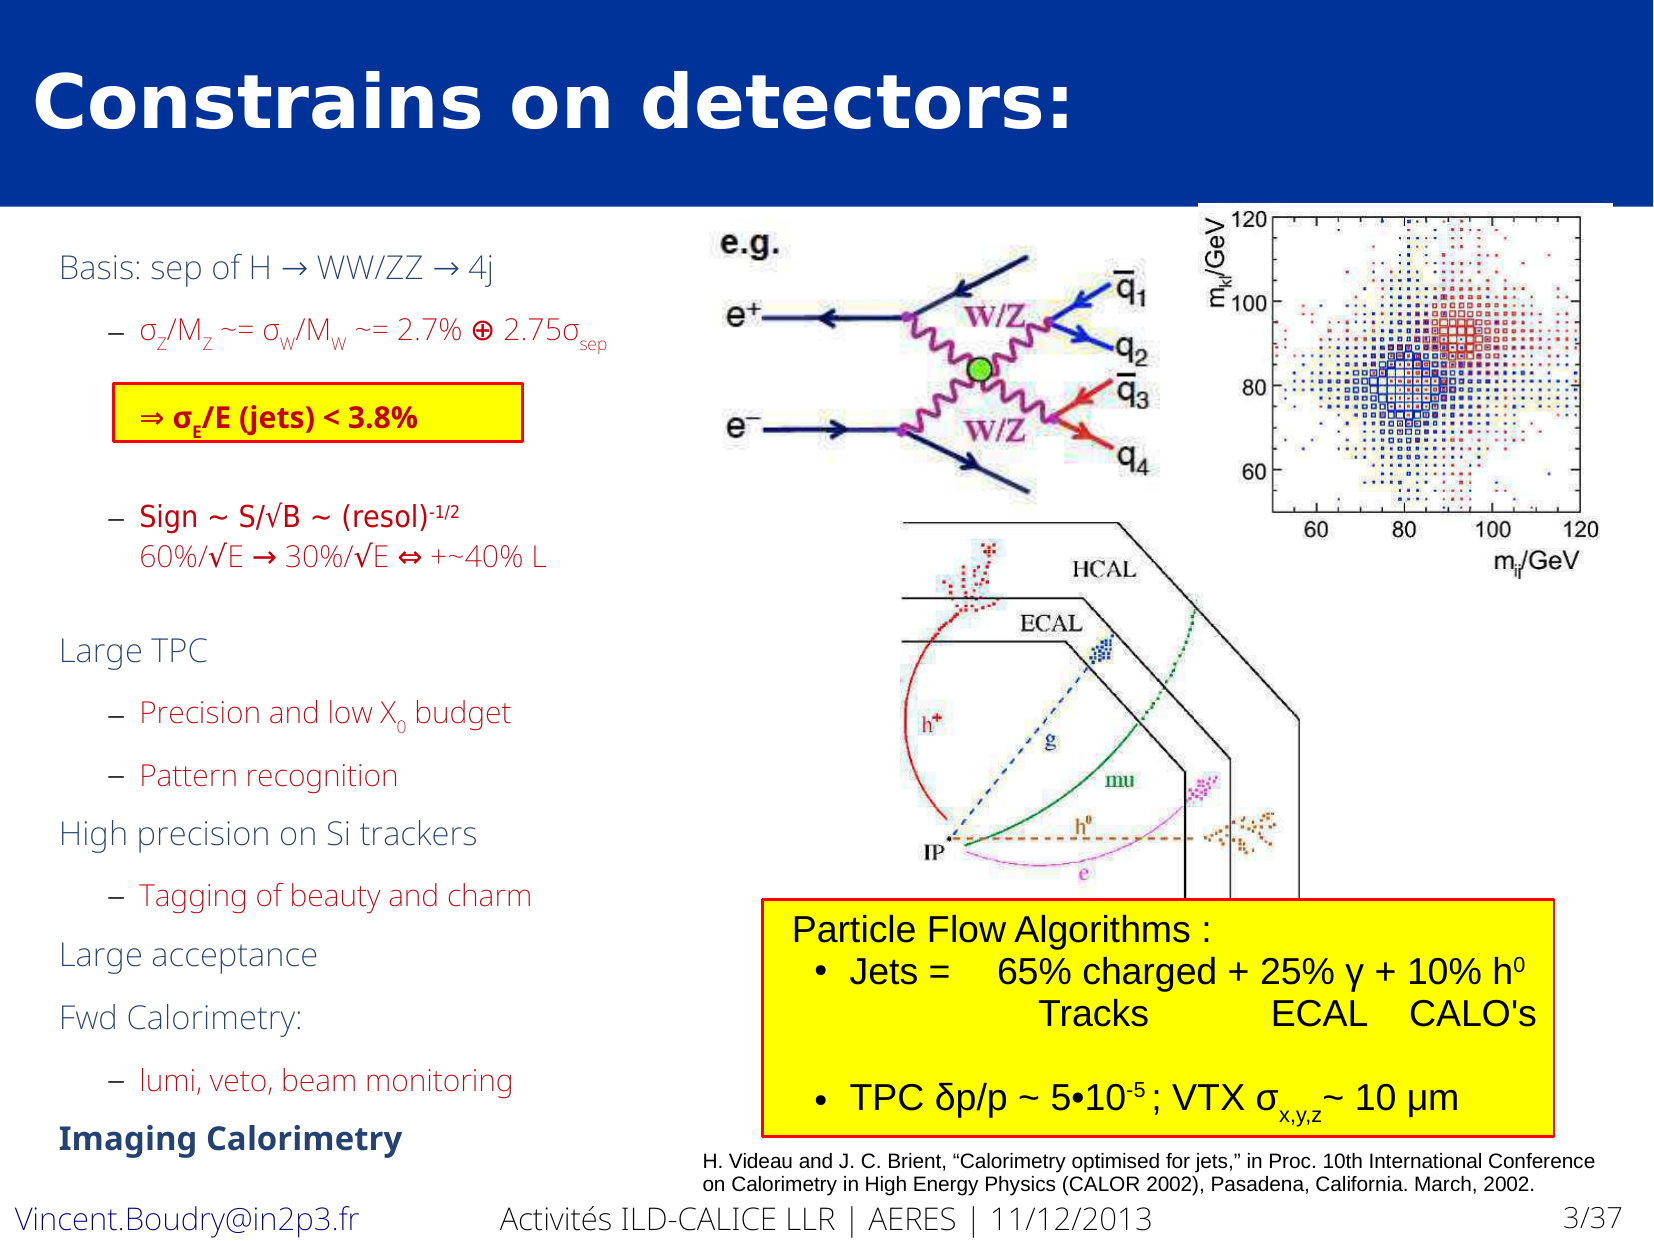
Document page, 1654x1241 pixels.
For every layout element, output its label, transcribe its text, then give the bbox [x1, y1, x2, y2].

picture [1198, 203, 1613, 579]
text_box H. Videau and J. C. Brient, “Calorimetry optimised for jets,” in Proc. 10th International Conference on Calorimetry in High Energy Physics (CALOR 2002), Pasadena, California. March, 2002. [687, 1141, 1634, 1199]
title Constrains on detectors: [32, 0, 1635, 207]
picture [709, 218, 1160, 515]
list Basis: sep of H → WW/ZZ → 4j σZ/MZ ~= σW/MW ~= 2.7% ⊕ 2.75σsep ⇒ σE/E (jets) < 3.8% Sign ~ S/√B ~ (resol)-1/2 60%/√E → 30%/√E ⇔ +~40% L Large TPC Precision and low X0 budget Pattern recognition High precision on Si trackers Tagging of beauty and charm Large acceptance Fwd Calorimetry: lumi, veto, beam monitoring Imaging Calorimetry [59, 243, 1595, 1162]
text_box Particle Flow Algorithms : Jets = 65% charged + 25% γ + 10% h0 Tracks ECAL CALO's TPC δp/p ~ 5•10-5 ; VTX σx,y,z~ 10 μm [762, 899, 1554, 1137]
